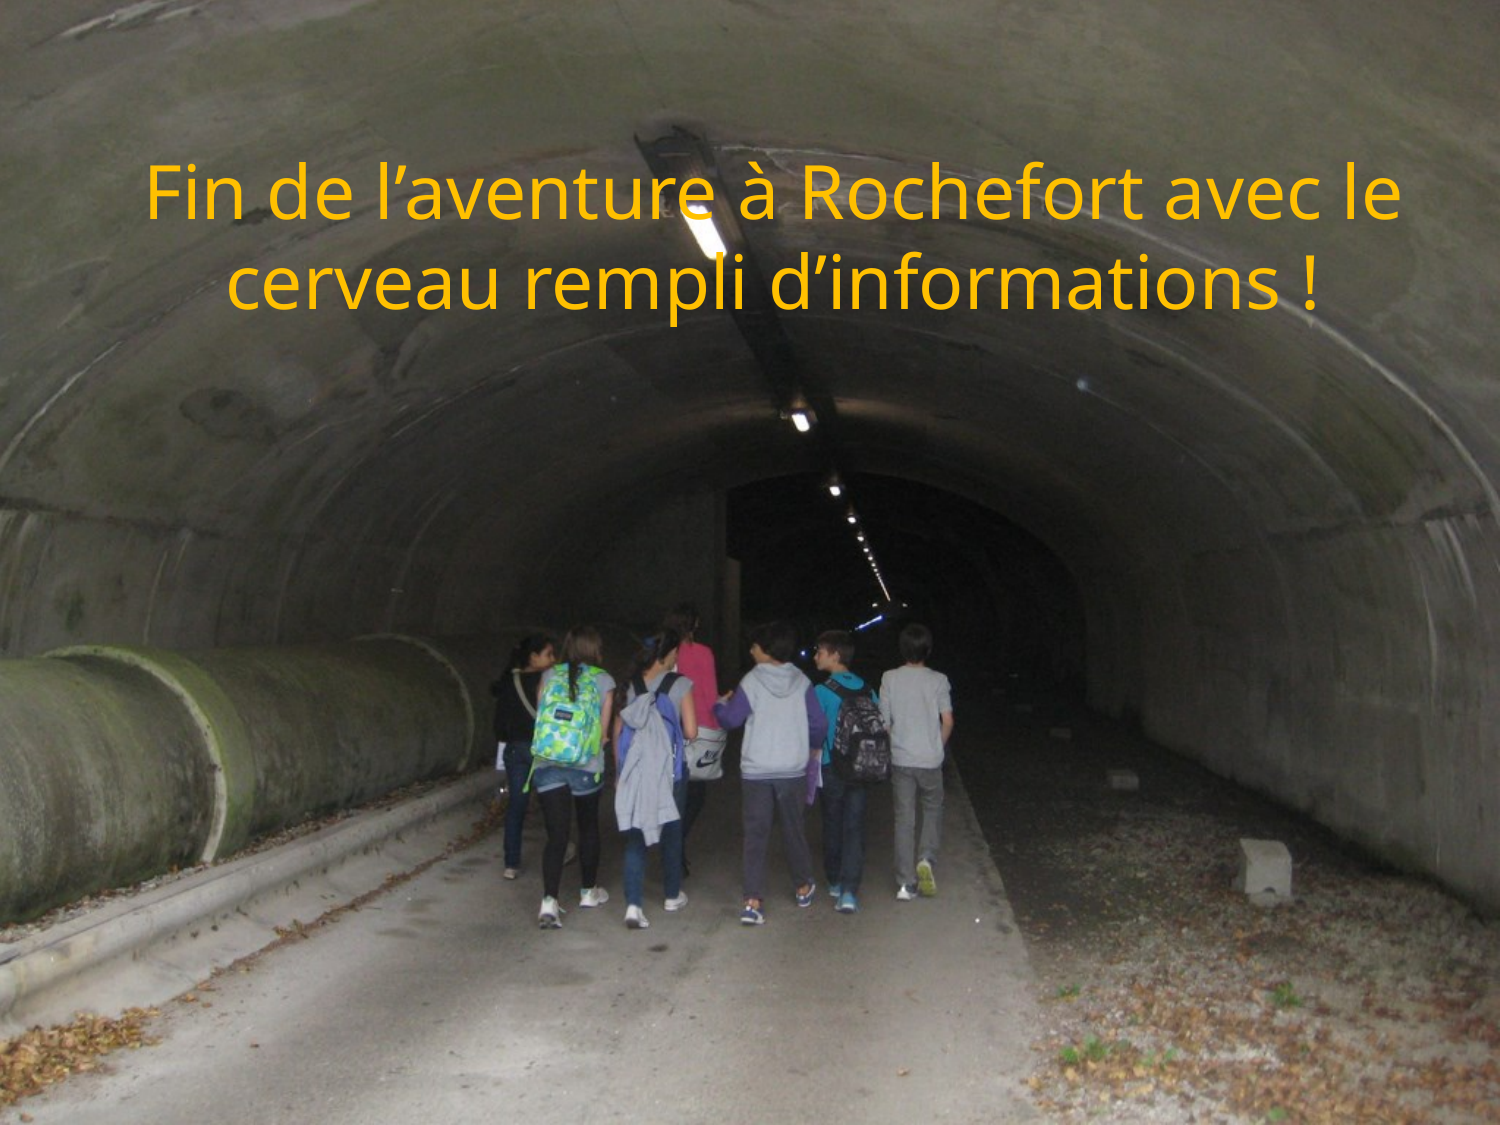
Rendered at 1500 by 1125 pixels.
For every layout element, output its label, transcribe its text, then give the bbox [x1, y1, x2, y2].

picture [0, 0, 1500, 1125]
text_box Fin de l’aventure à Rochefort avec le cerveau rempli d’informations ! [123, 137, 1424, 333]
